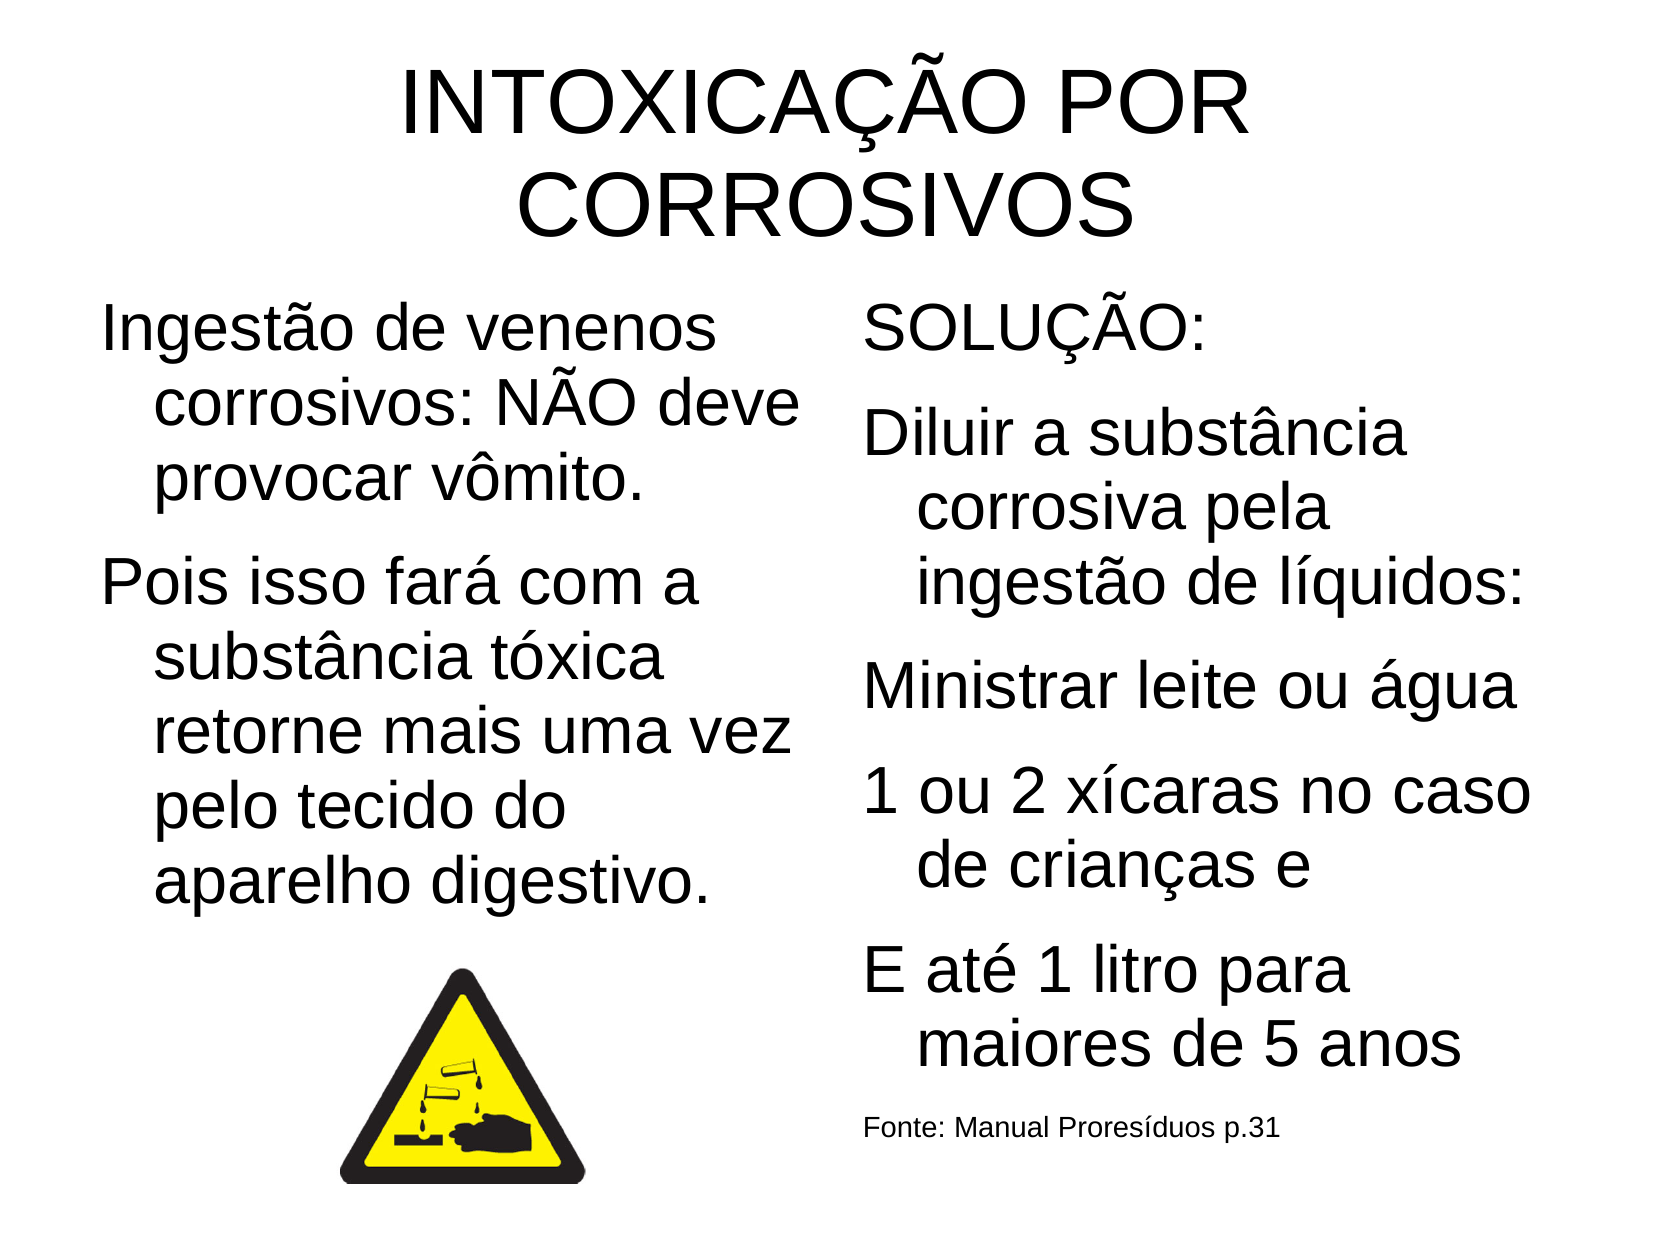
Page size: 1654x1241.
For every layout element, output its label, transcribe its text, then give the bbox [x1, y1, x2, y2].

list SOLUÇÃO: Diluir a substância corrosiva pela ingestão de líquidos: Ministrar leite ou água 1 ou 2 xícaras no caso de crianças e E até 1 litro para maiores de 5 anos Fonte: Manual Proresíduos p.31 [845, 290, 1572, 1144]
picture [331, 944, 591, 1211]
title INTOXICAÇÃO POR CORROSIVOS [82, 49, 1571, 257]
list Ingestão de venenos corrosivos: NÃO deve provocar vômito. Pois isso fará com a substância tóxica retorne mais uma vez pelo tecido do aparelho digestivo. [82, 290, 809, 1109]
